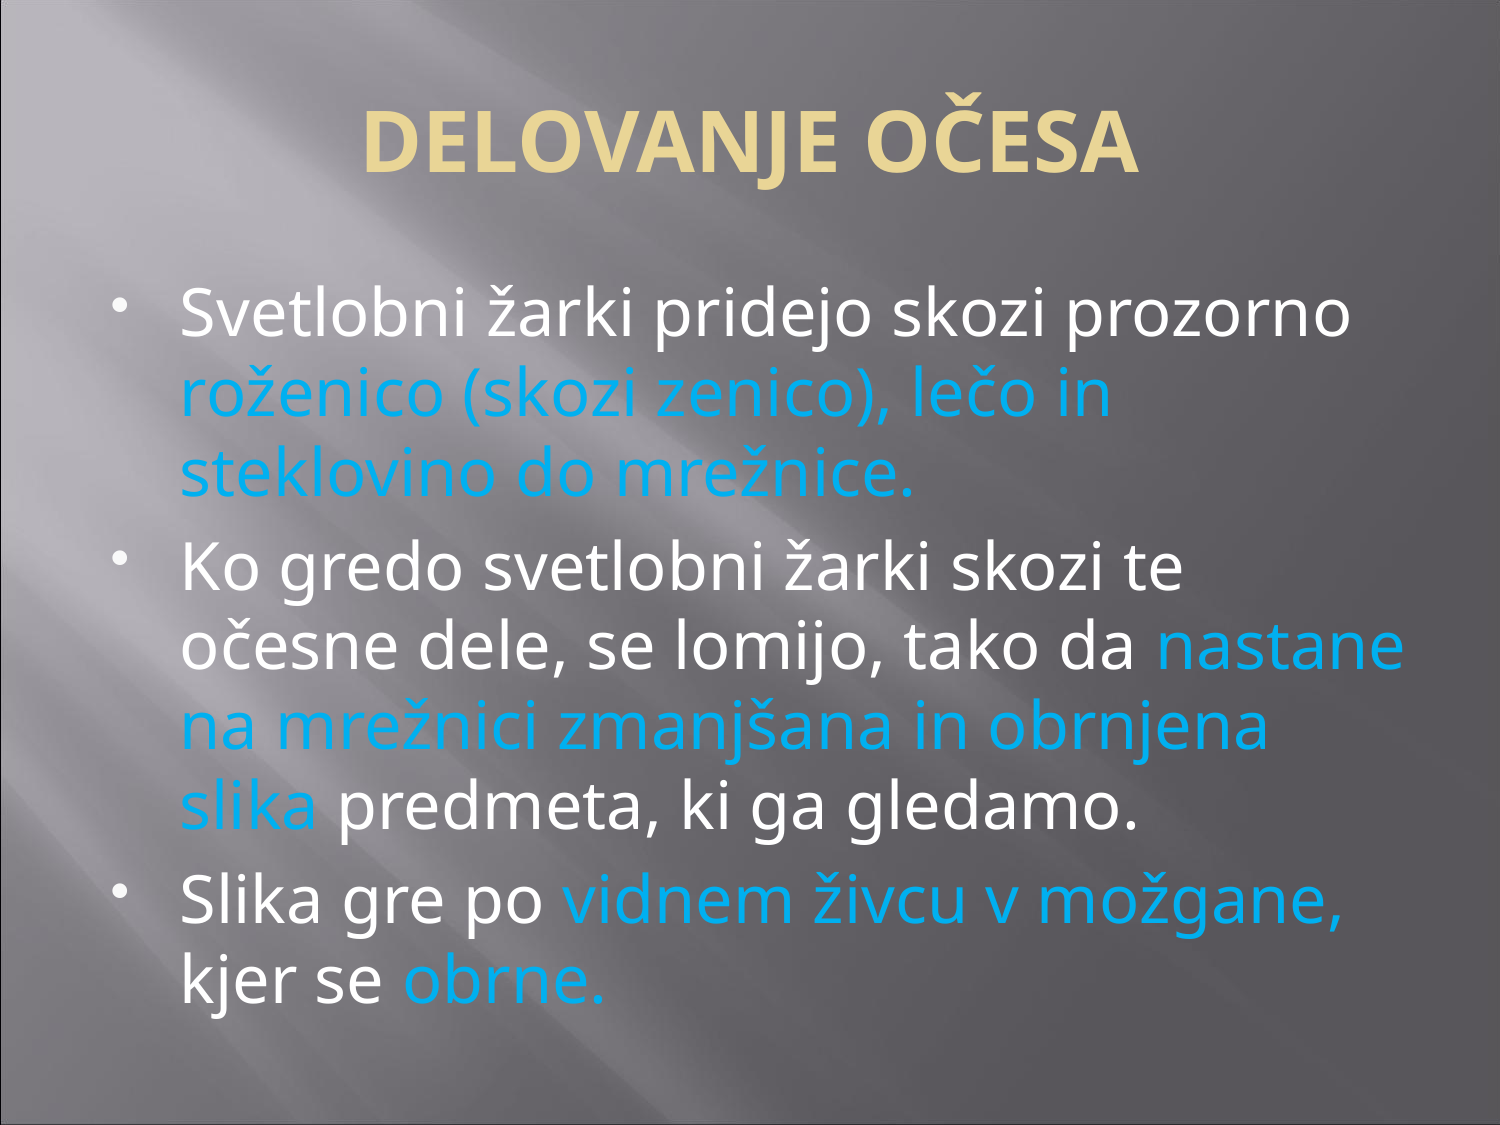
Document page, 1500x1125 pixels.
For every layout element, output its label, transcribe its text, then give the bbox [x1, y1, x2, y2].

picture [0, 0, 1500, 1125]
title DELOVANJE OČESA [75, 45, 1425, 233]
list Svetlobni žarki pridejo skozi prozorno roženico (skozi zenico), lečo in steklovino do mrežnice. Ko gredo svetlobni žarki skozi te očesne dele, se lomijo, tako da nastane na mrežnici zmanjšana in obrnjena slika predmeta, ki ga gledamo. Slika gre po vidnem živcu v možgane, kjer se obrne. [75, 262, 1425, 1035]
